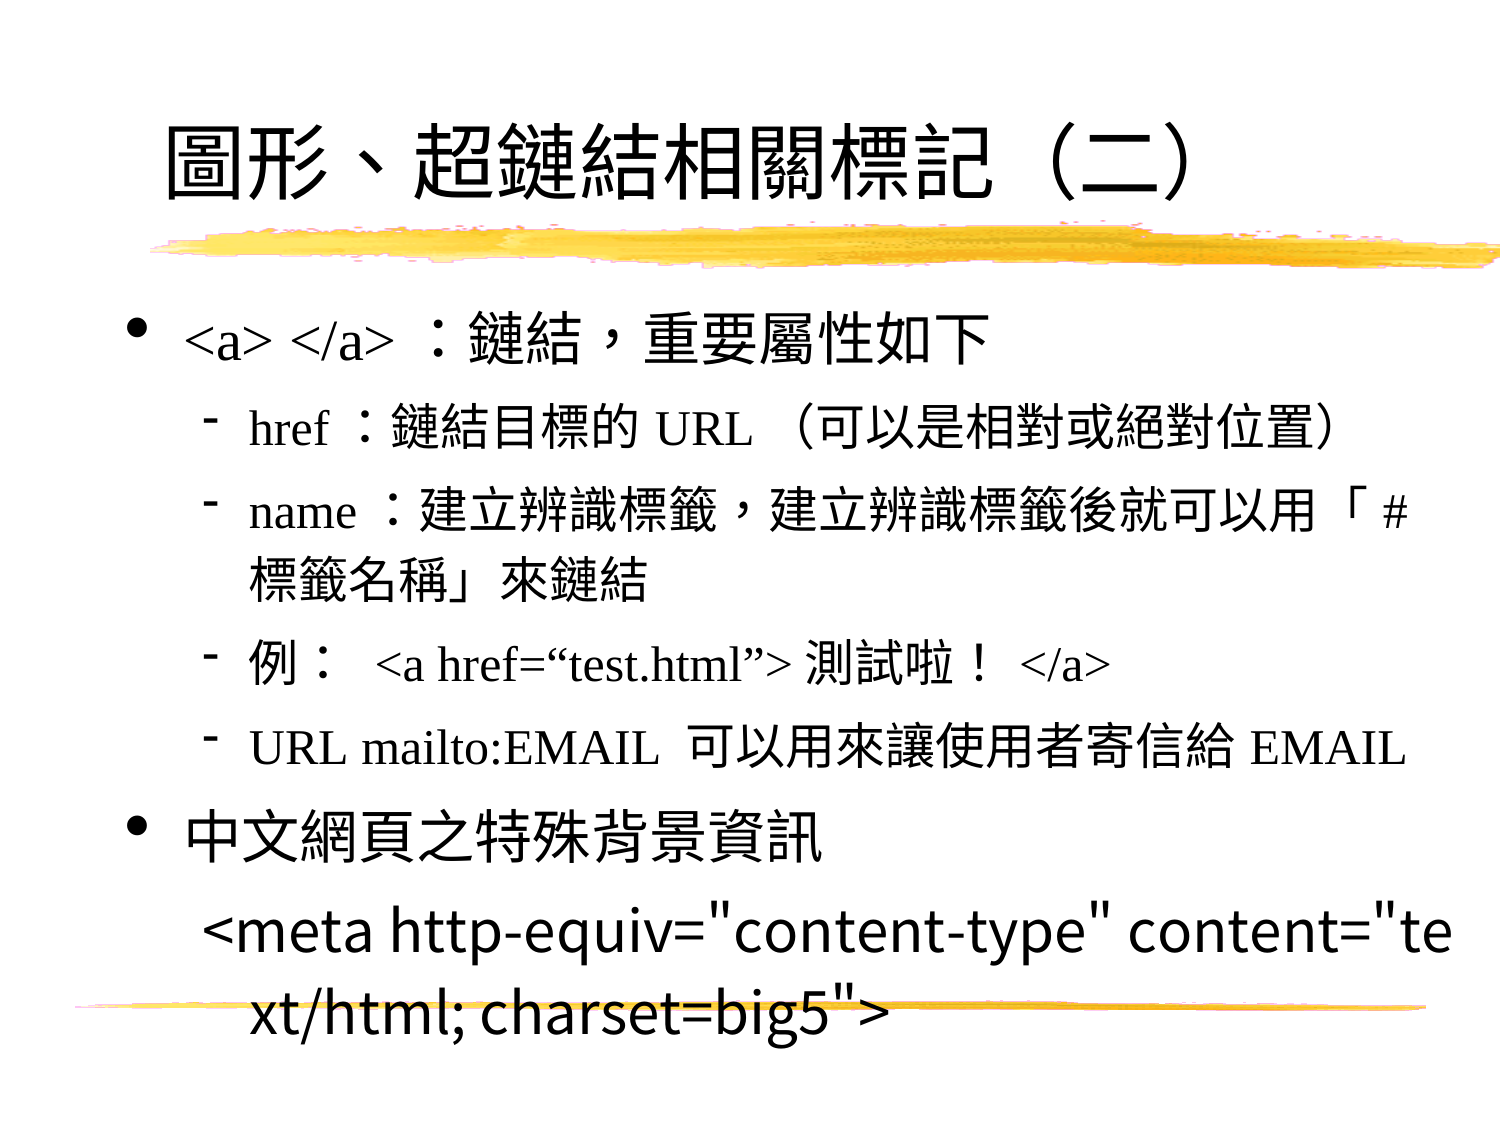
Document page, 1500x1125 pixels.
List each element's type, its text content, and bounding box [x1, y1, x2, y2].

picture [290, 999, 314, 1013]
list <a> </a>：鏈結，重要屬性如下 href：鏈結目標的URL（可以是相對或絕對位置） name：建立辨識標籤，建立辨識標籤後就可以用「#標籤名稱」來鏈結 例： <a href=“test.html”>測試啦！</a> URL mailto:EMAIL 可以用來讓使用者寄信給EMAIL 中文網頁之特殊背景資訊 <meta http-equiv="content-type" content="text/html; charset=big5"> [112, 287, 1474, 988]
picture [724, 1006, 740, 1013]
picture [314, 999, 327, 1013]
picture [445, 999, 514, 1013]
picture [391, 1006, 404, 1013]
picture [333, 1006, 347, 1013]
picture [410, 1006, 424, 1013]
picture [861, 999, 1426, 1013]
picture [520, 999, 666, 1013]
picture [75, 999, 285, 1013]
picture [808, 999, 883, 1013]
picture [370, 999, 439, 1013]
title 圖形、超鏈結相關標記（二） [66, 37, 1342, 225]
picture [774, 1005, 788, 1013]
picture [724, 999, 805, 1013]
picture [636, 1006, 652, 1013]
picture [520, 1006, 534, 1013]
picture [333, 999, 365, 1013]
picture [150, 215, 1500, 279]
picture [671, 999, 718, 1013]
